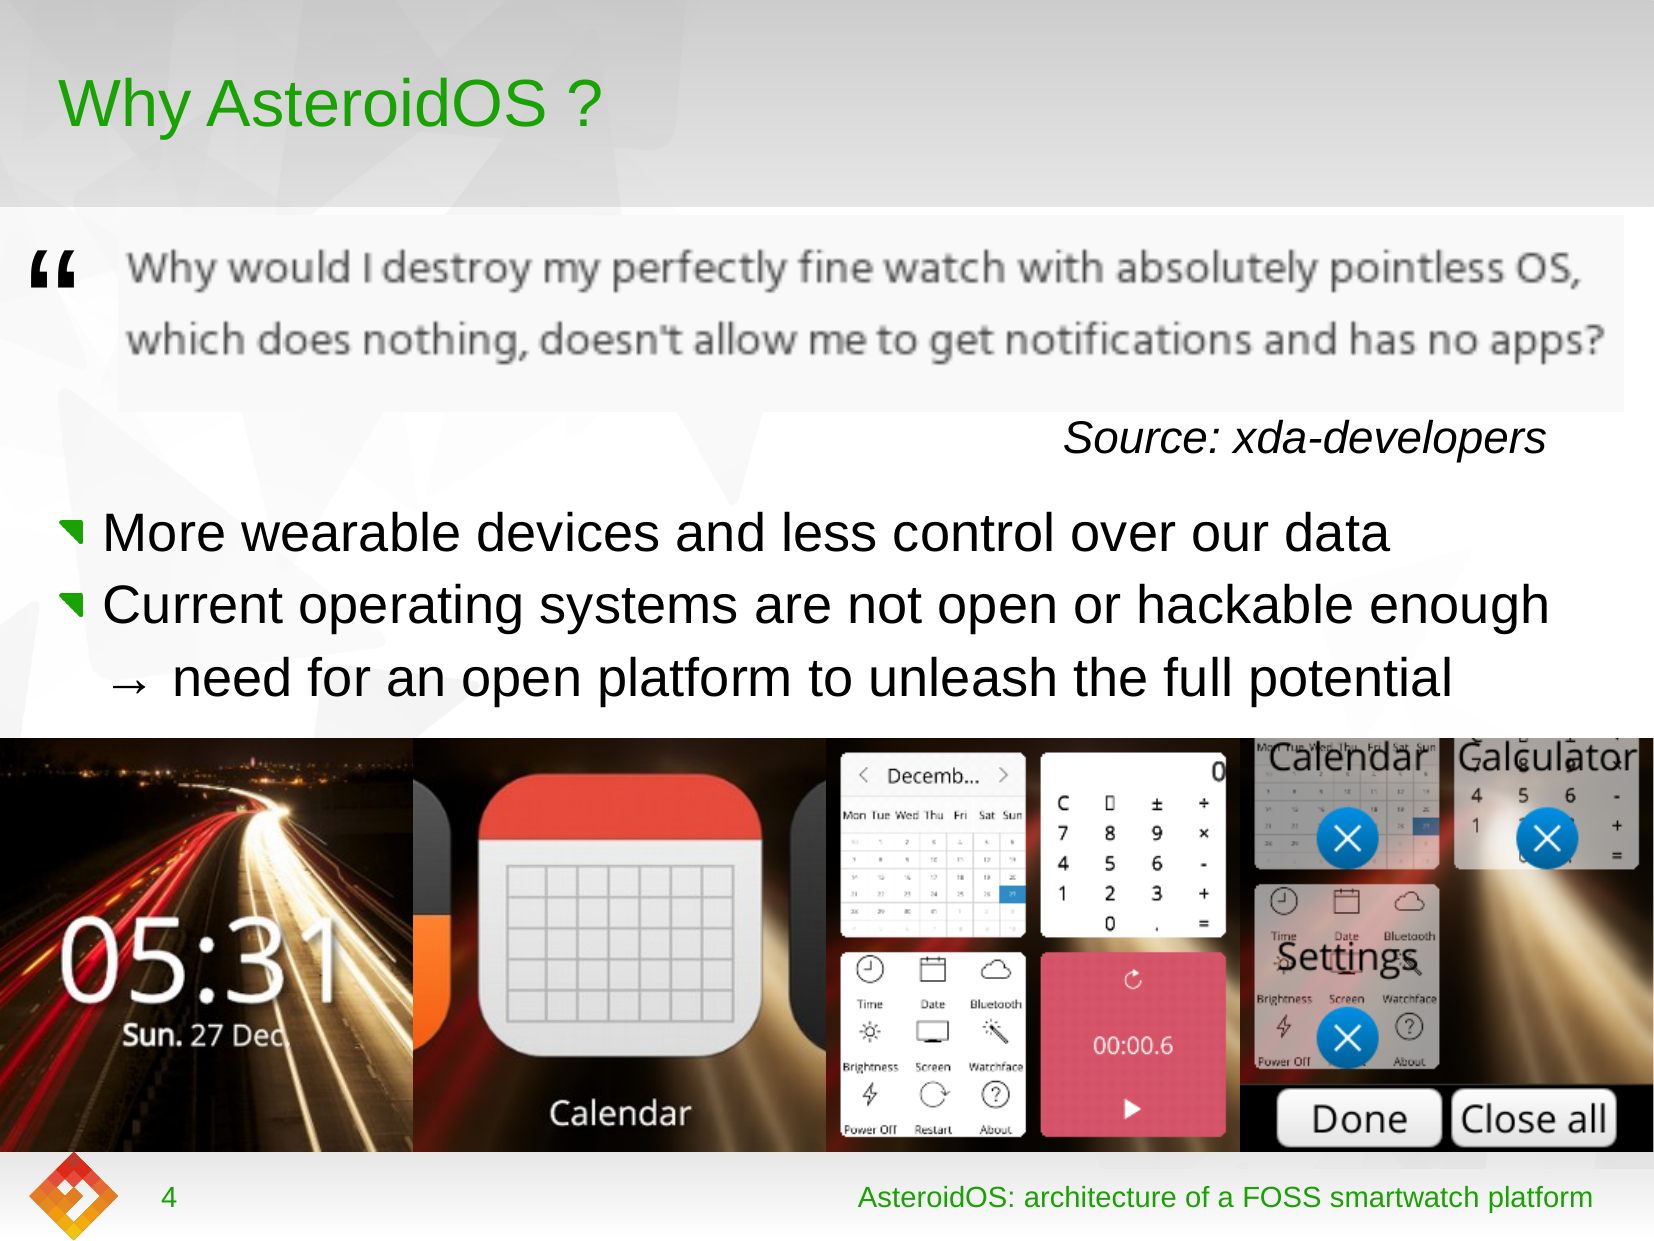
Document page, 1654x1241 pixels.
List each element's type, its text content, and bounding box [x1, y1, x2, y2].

text_box “ [11, 206, 148, 408]
text_box Source: xda-developers [1062, 411, 1565, 473]
title Why AsteroidOS ? [59, 29, 1595, 178]
text_box More wearable devices and less control over our data Current operating systems are not open or hackable enough → need for an open platform to unleash the full potential [59, 501, 1625, 738]
picture [0, 0, 1654, 1169]
